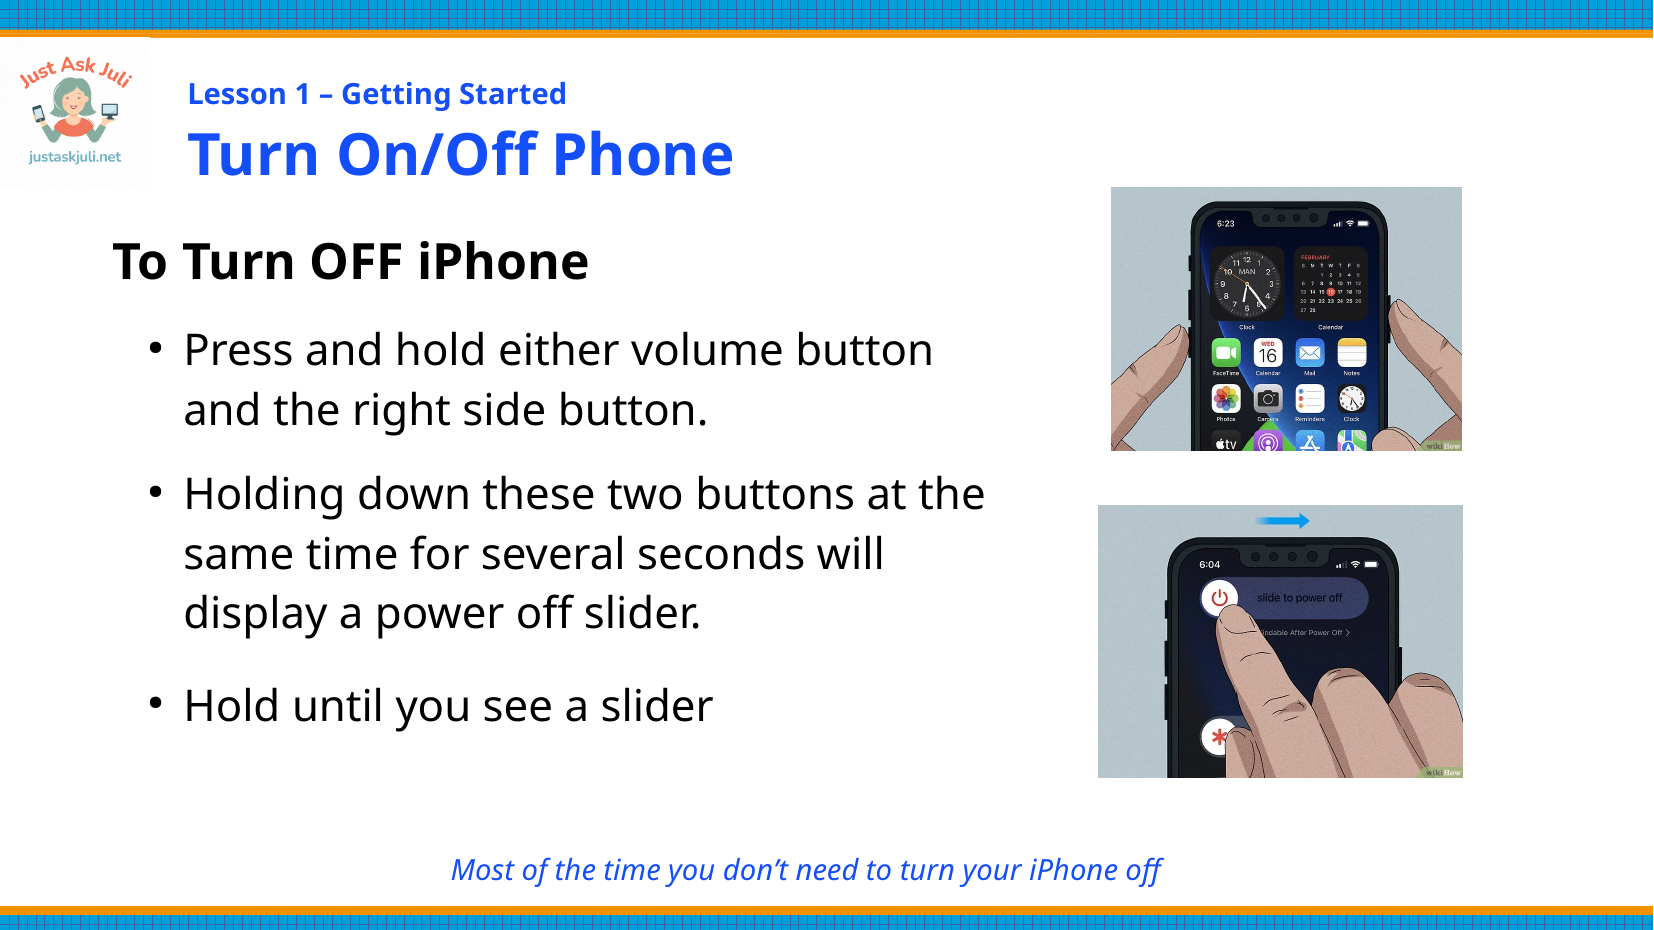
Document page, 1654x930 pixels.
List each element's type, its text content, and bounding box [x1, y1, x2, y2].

text_box Most of the time you don’t need to turn your iPhone off [149, 849, 1463, 889]
text_box To Turn OFF iPhone Press and hold either volume button and the right side button. Holding down these two buttons at the same time for several seconds will display a power off slider. Hold until you see a slider [112, 225, 1013, 734]
text_box Lesson 1 – Getting Started Turn On/Off Phone [187, 67, 780, 199]
picture [0, 37, 150, 188]
picture [1098, 505, 1463, 778]
picture [1111, 187, 1462, 451]
